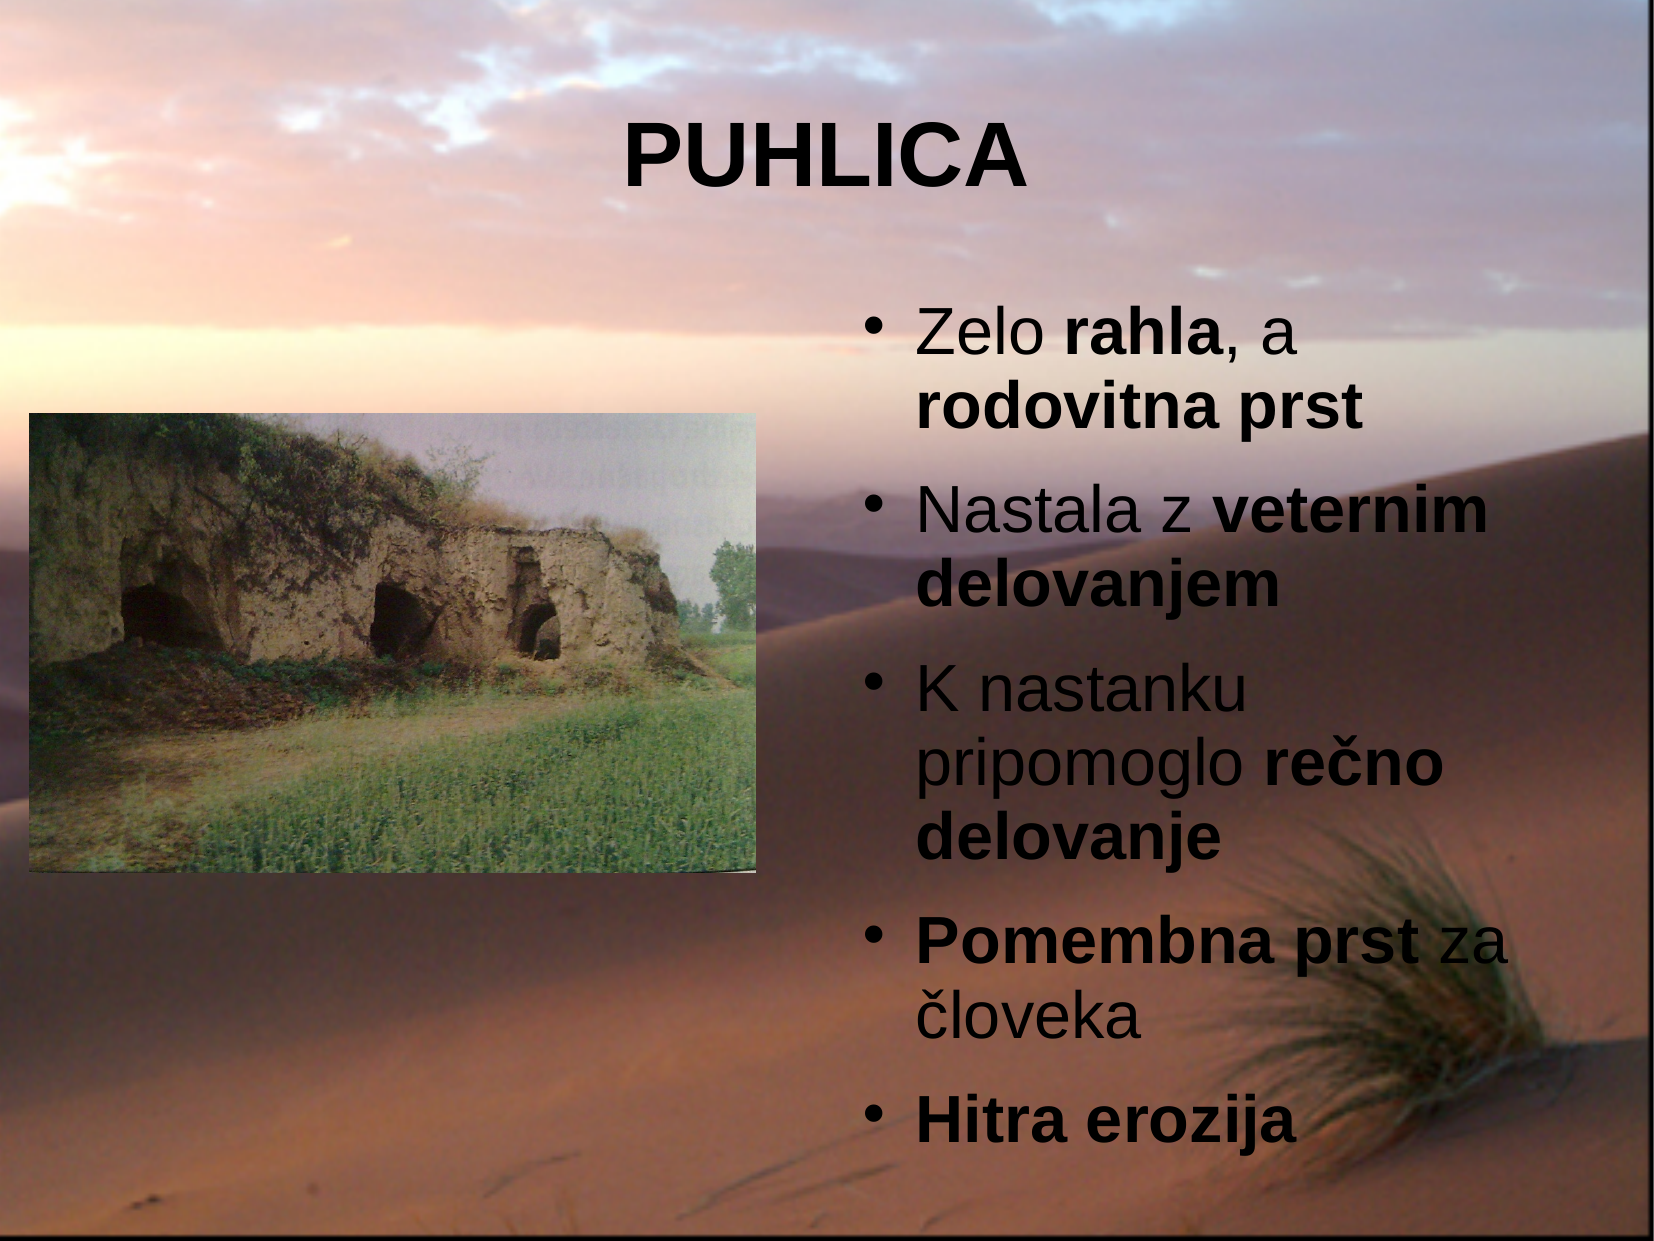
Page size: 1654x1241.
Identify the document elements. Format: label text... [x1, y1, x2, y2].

title PUHLICA [82, 49, 1571, 257]
list Zelo rahla, a rodovitna prst Nastala z veternim delovanjem K nastanku pripomoglo rečno delovanje Pomembna prst za človeka Hitra erozija [845, 290, 1572, 1156]
picture [0, 0, 1654, 1241]
